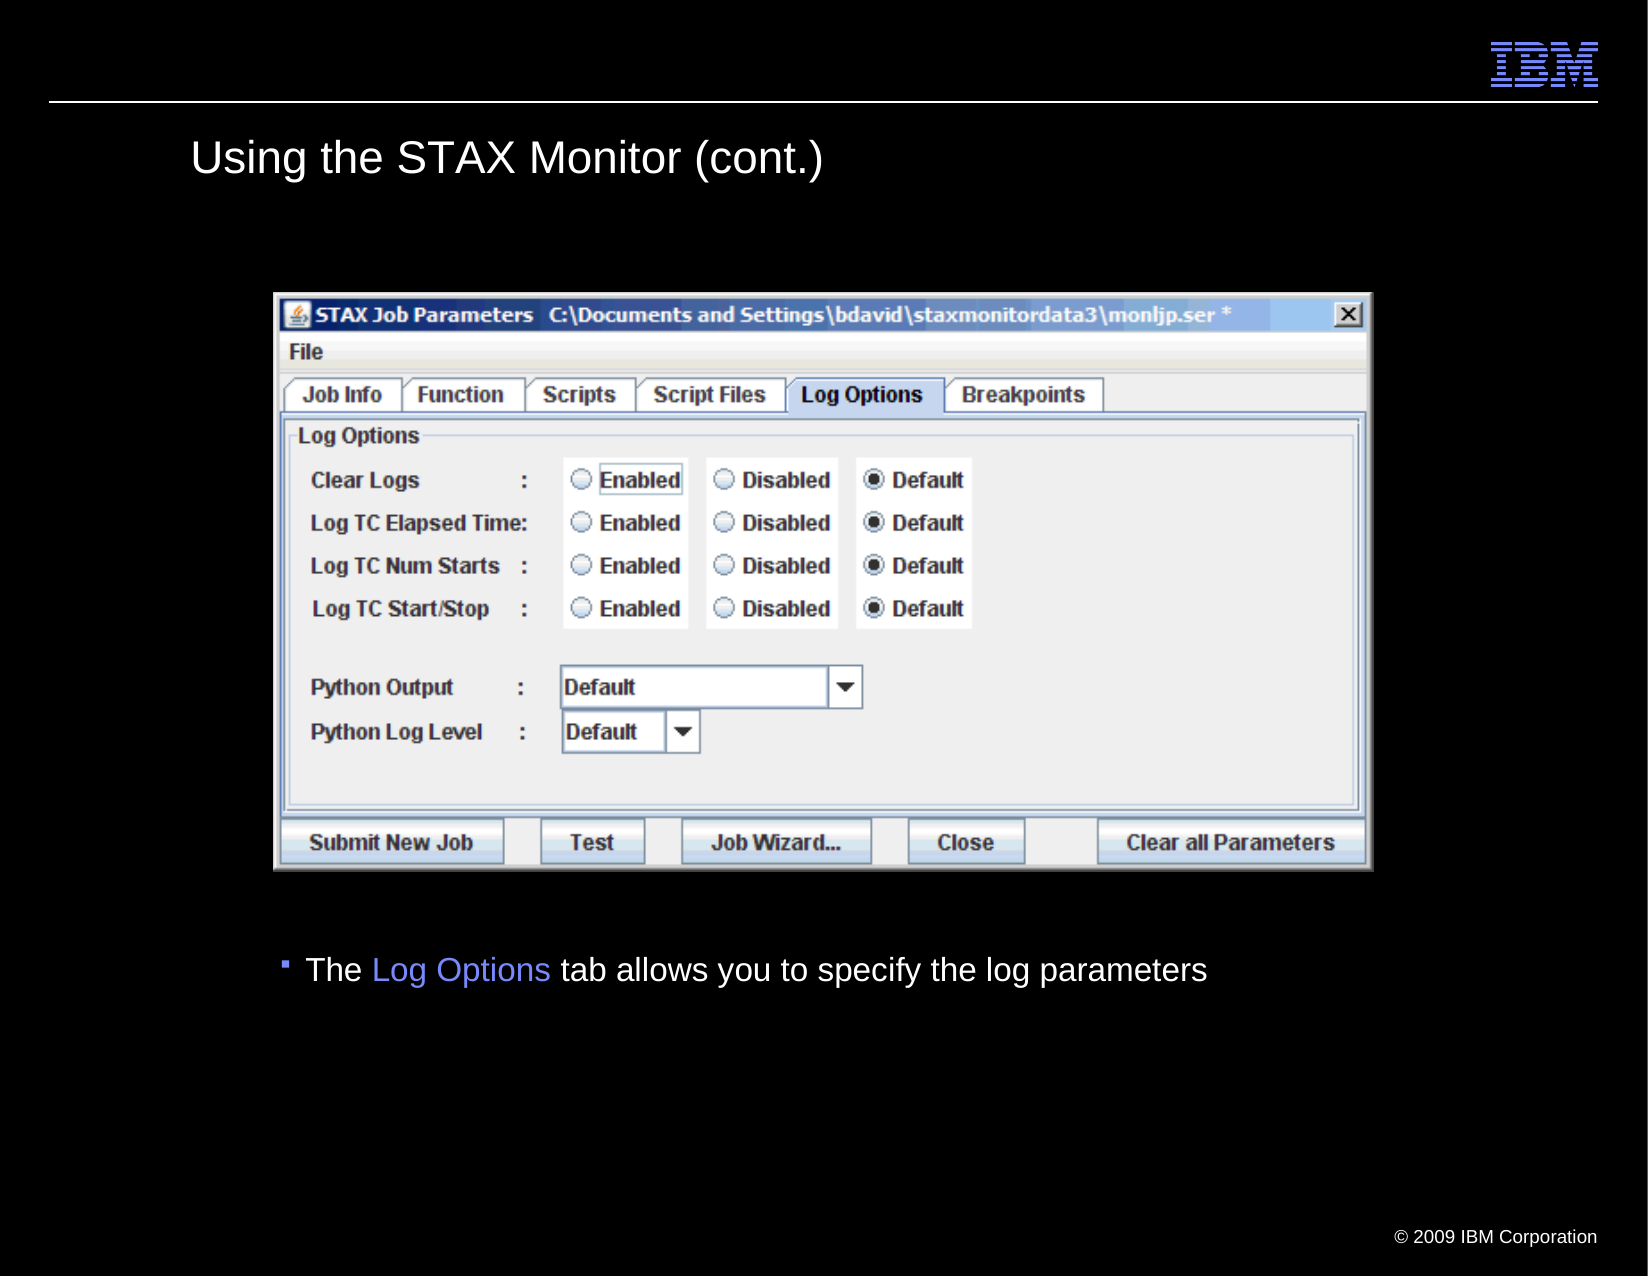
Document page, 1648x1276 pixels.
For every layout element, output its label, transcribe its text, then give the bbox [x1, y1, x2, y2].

title Using the STAX Monitor (cont.) [173, 125, 1648, 219]
picture [1491, 42, 1598, 87]
text_box The Log Options tab allows you to specify the log parameters [219, 219, 1570, 988]
picture [273, 292, 1374, 872]
